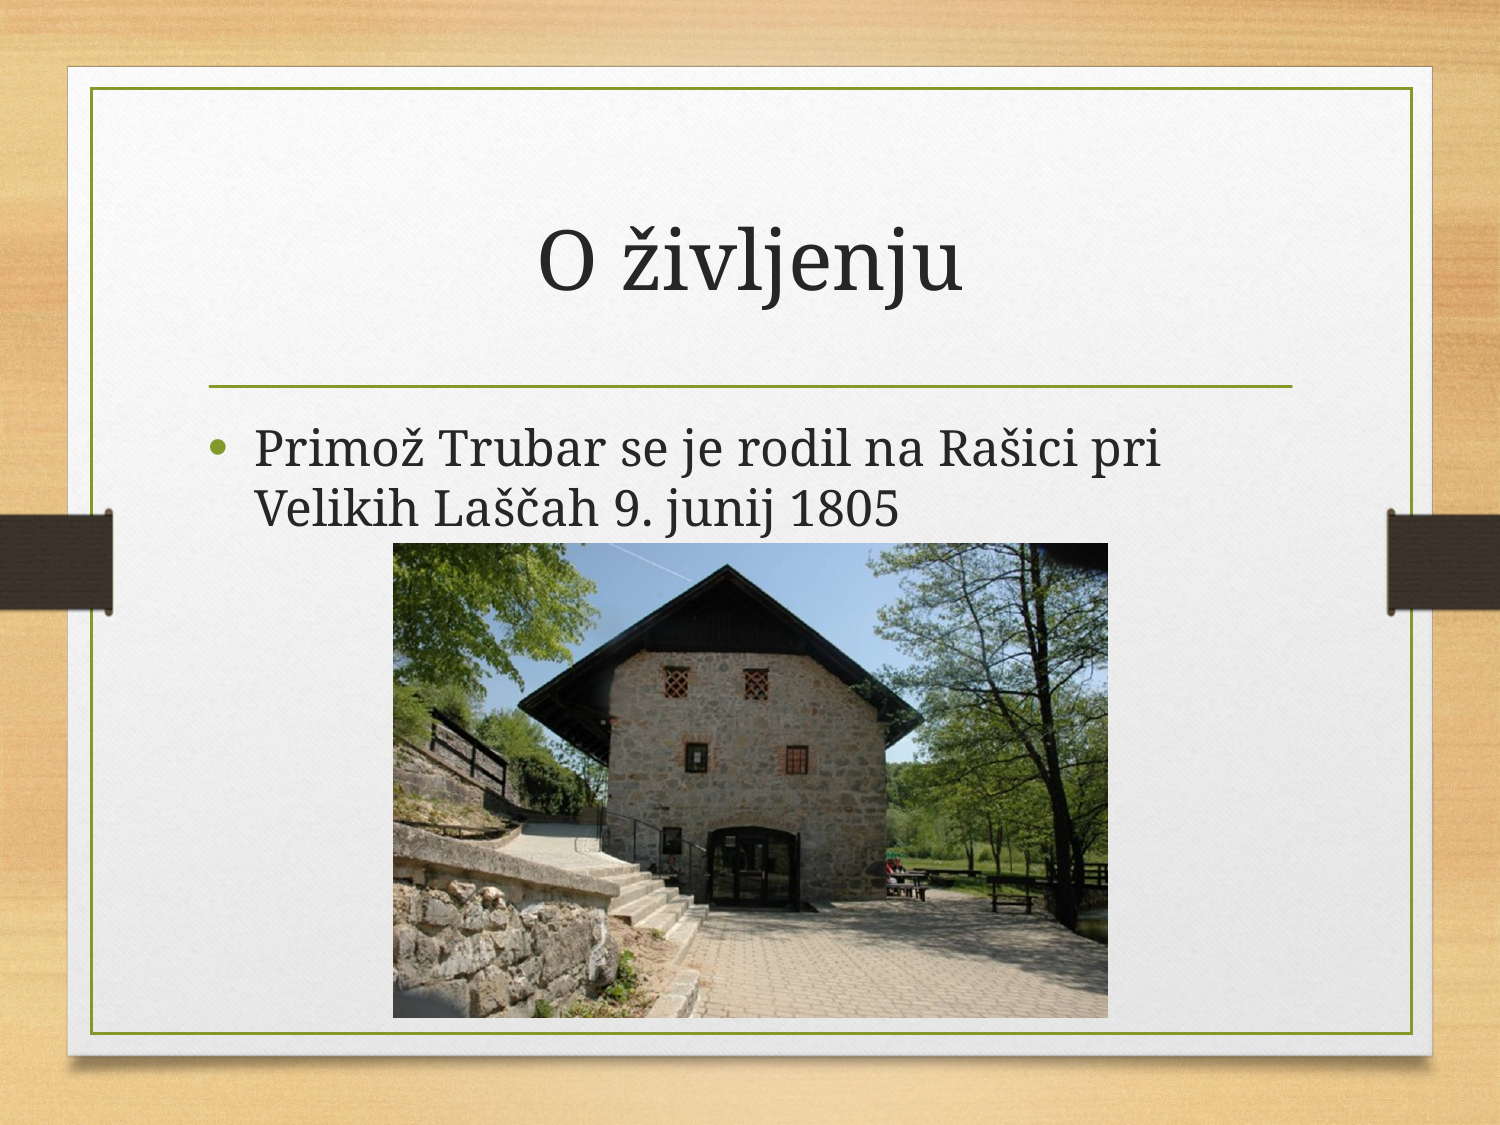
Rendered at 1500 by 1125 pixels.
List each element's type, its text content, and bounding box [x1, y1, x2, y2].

list Primož Trubar se je rodil na Rašici pri Velikih Laščah 9. junij 1805 [192, 408, 1309, 974]
title O življenju [192, 150, 1309, 365]
picture [0, 0, 1500, 1125]
